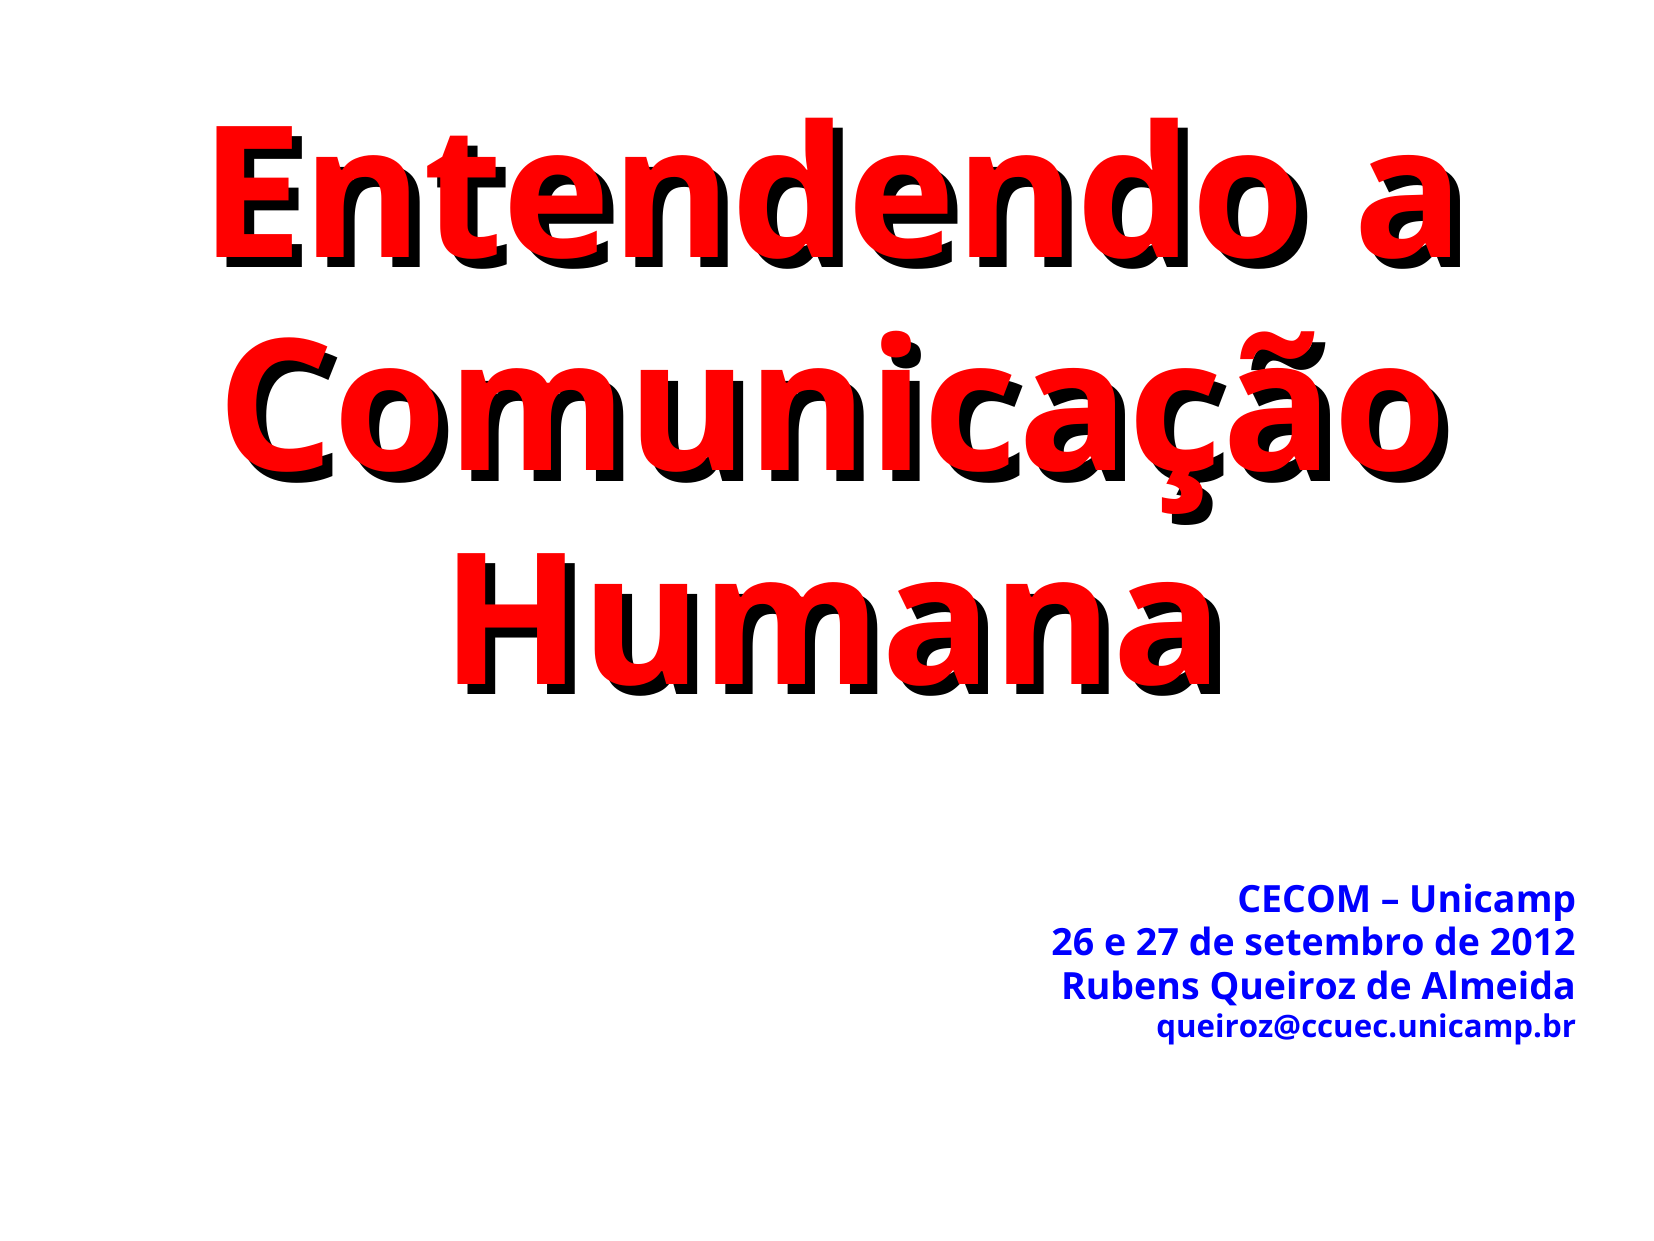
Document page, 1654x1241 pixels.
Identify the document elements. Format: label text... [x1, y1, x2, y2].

text_box Entendendo a Comunicação Humana CECOM – Unicamp 26 e 27 de setembro de 2012 Rubens Queiroz de Almeida queiroz@ccuec.unicamp.br [88, 33, 1577, 1093]
